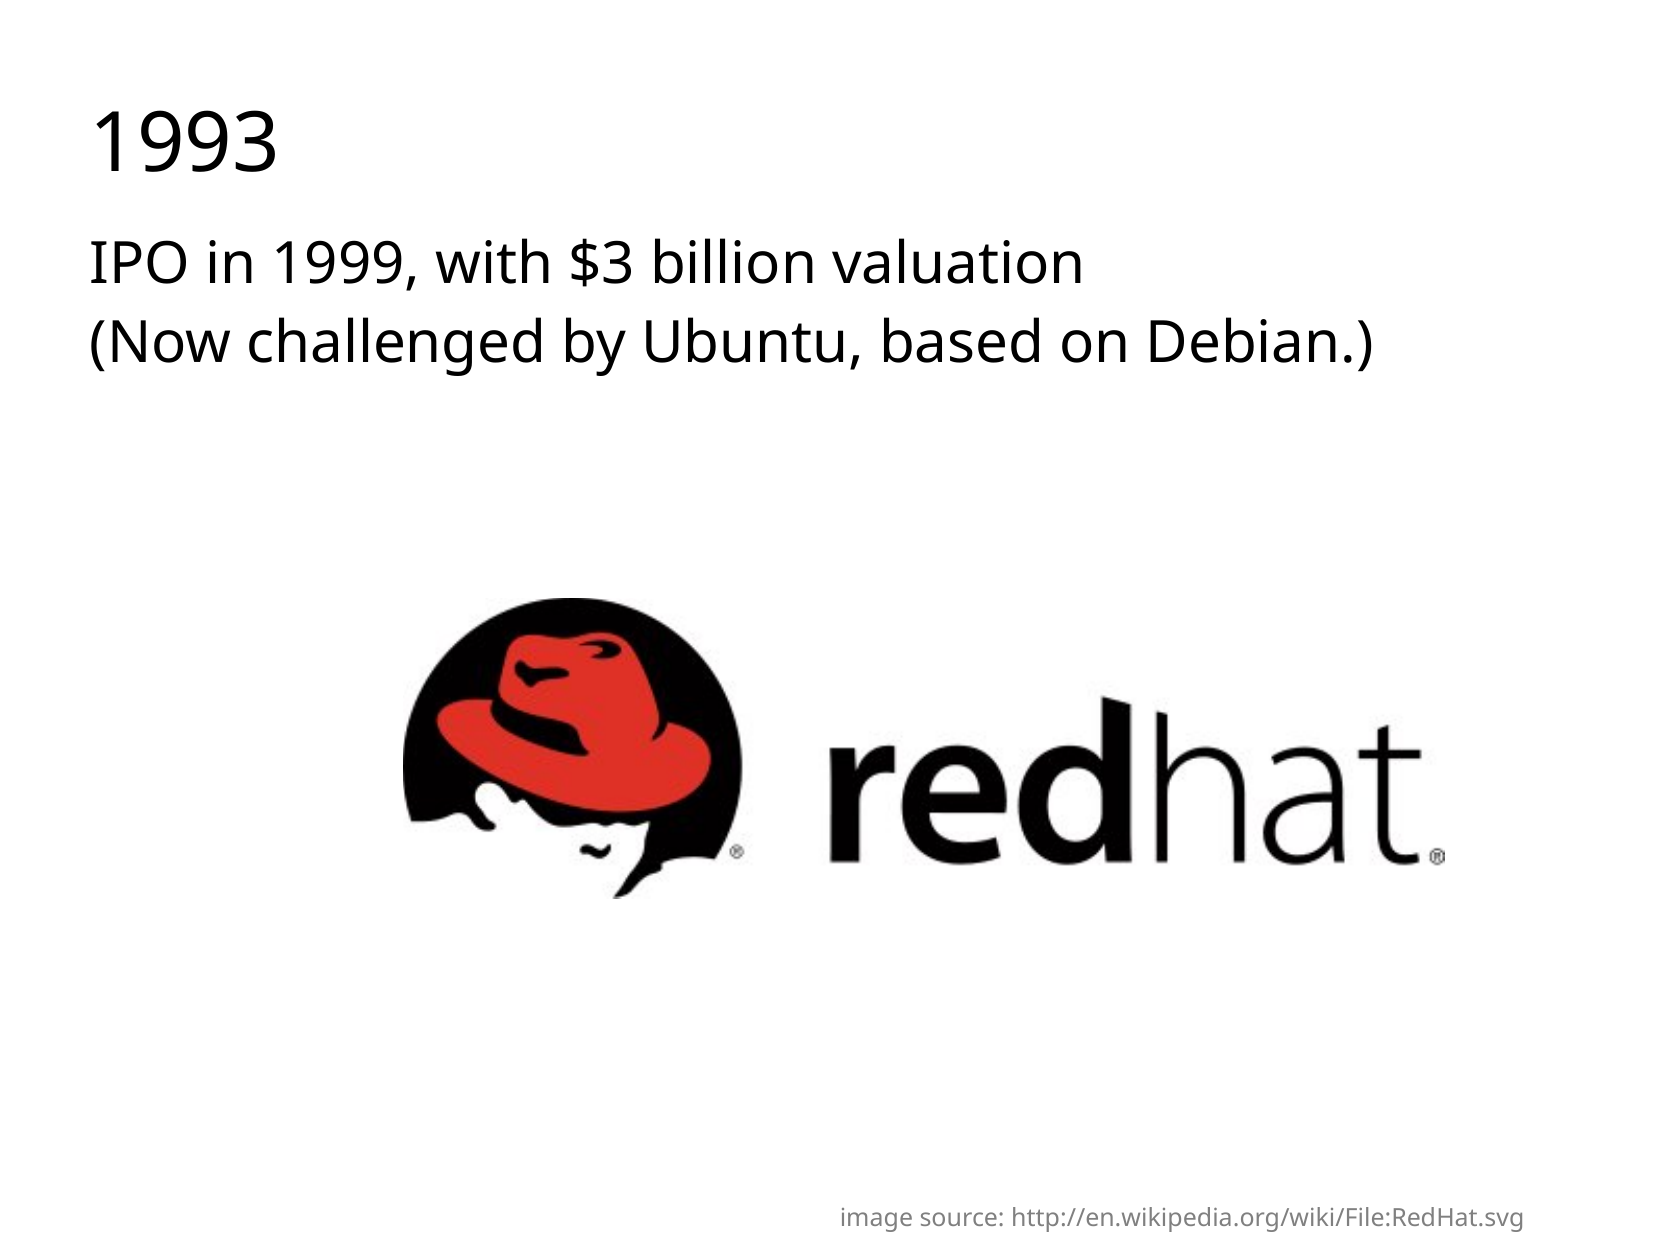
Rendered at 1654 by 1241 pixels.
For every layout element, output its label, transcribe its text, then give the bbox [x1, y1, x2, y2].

picture [403, 598, 1445, 899]
text_box image source: http://en.wikipedia.org/wiki/File:RedHat.svg [825, 1192, 1654, 1238]
text_box IPO in 1999, with $3 billion valuation [75, 214, 1426, 292]
text_box (Now challenged by Ubuntu, based on Debian.) [75, 292, 1517, 379]
text_box 1993 [75, 75, 901, 192]
